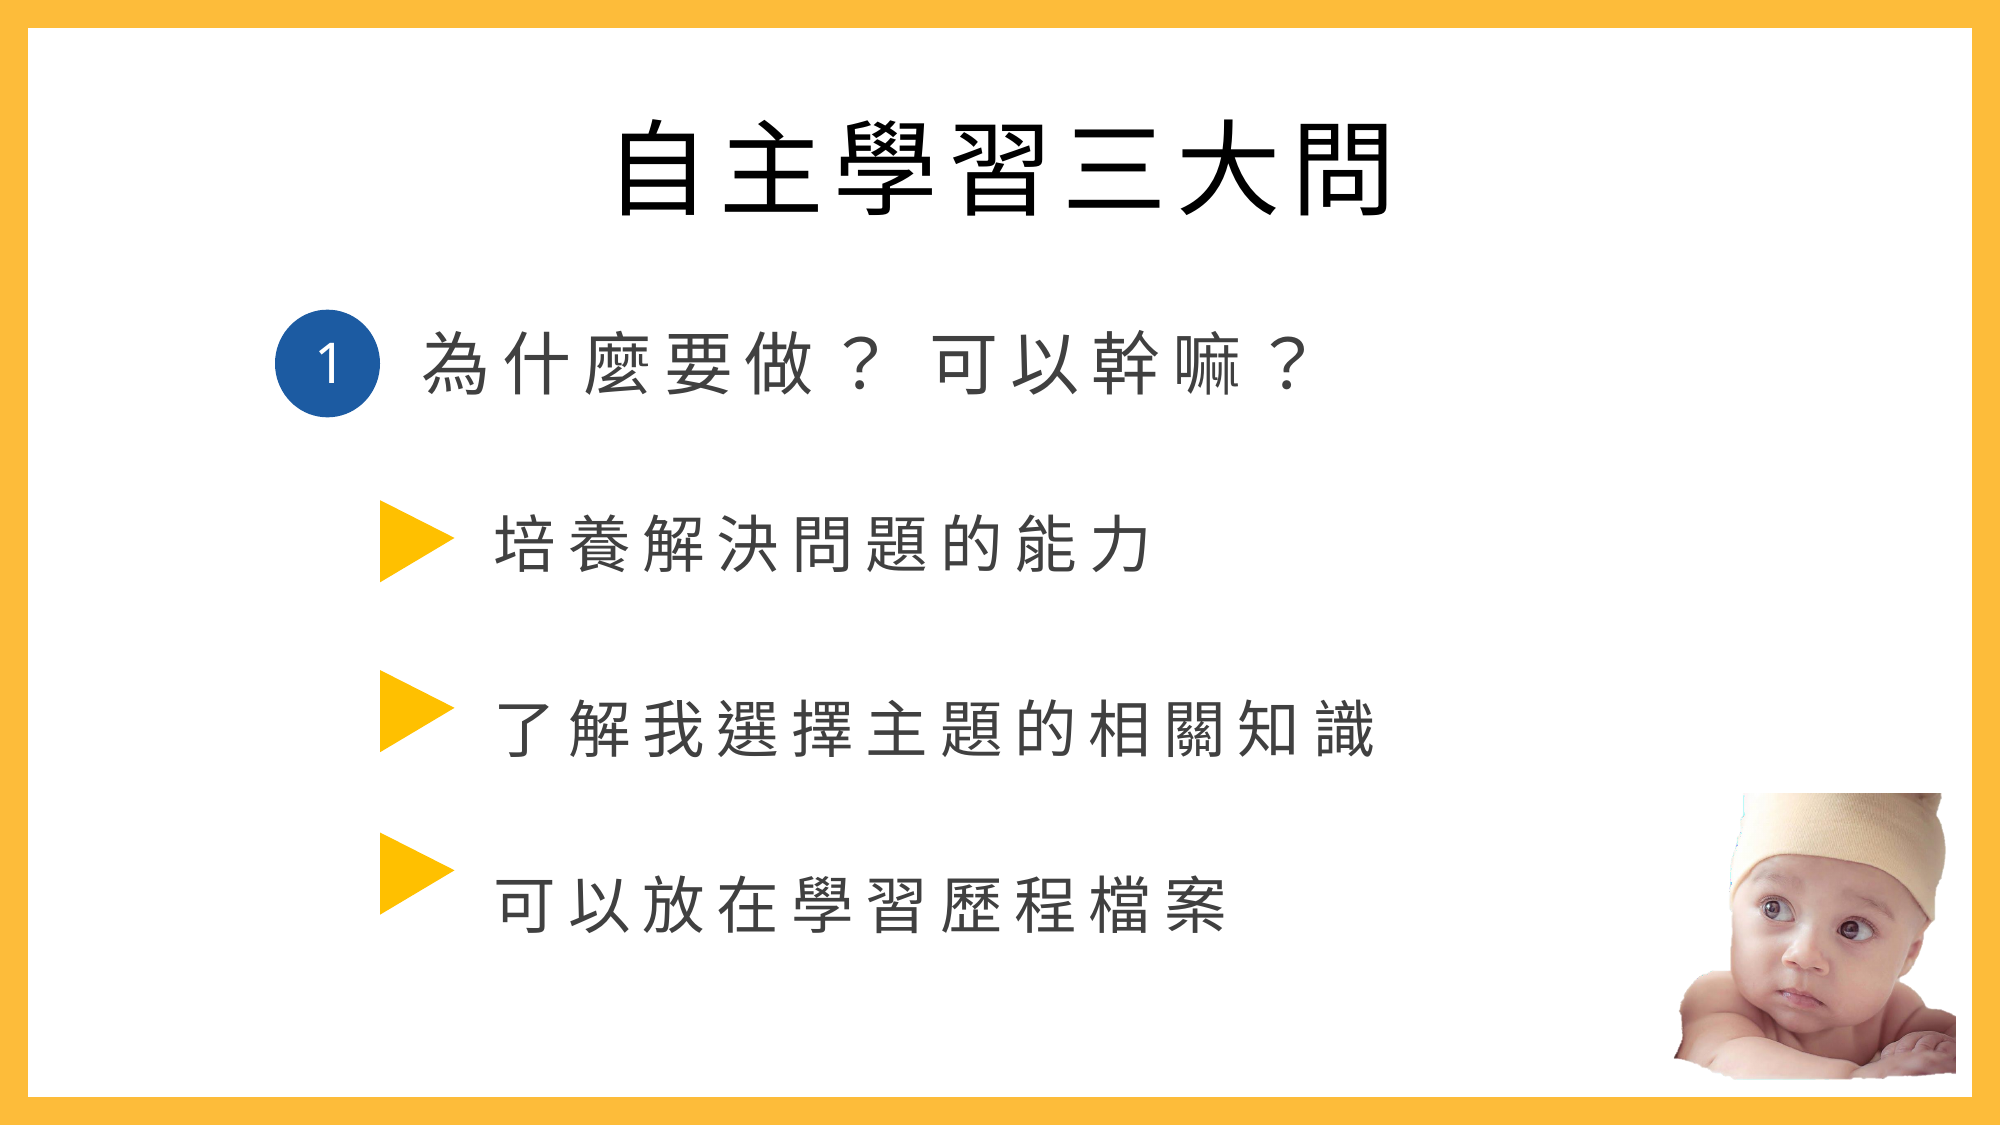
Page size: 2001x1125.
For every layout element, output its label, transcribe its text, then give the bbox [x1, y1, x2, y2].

title 自主學習三大問 [452, 70, 1548, 260]
text_box [1673, 793, 1956, 1080]
text_box [275, 309, 381, 418]
text_box [380, 500, 455, 583]
text_box 為什麼要做？ 可以幹嘛？ [420, 319, 1301, 403]
text_box [380, 832, 455, 915]
text_box [380, 670, 455, 753]
text_box 培養解決問題的能力 了解我選擇主題的相關知識 可以放在學習歷程檔案 [492, 504, 1448, 941]
text_box 1 [313, 326, 343, 396]
